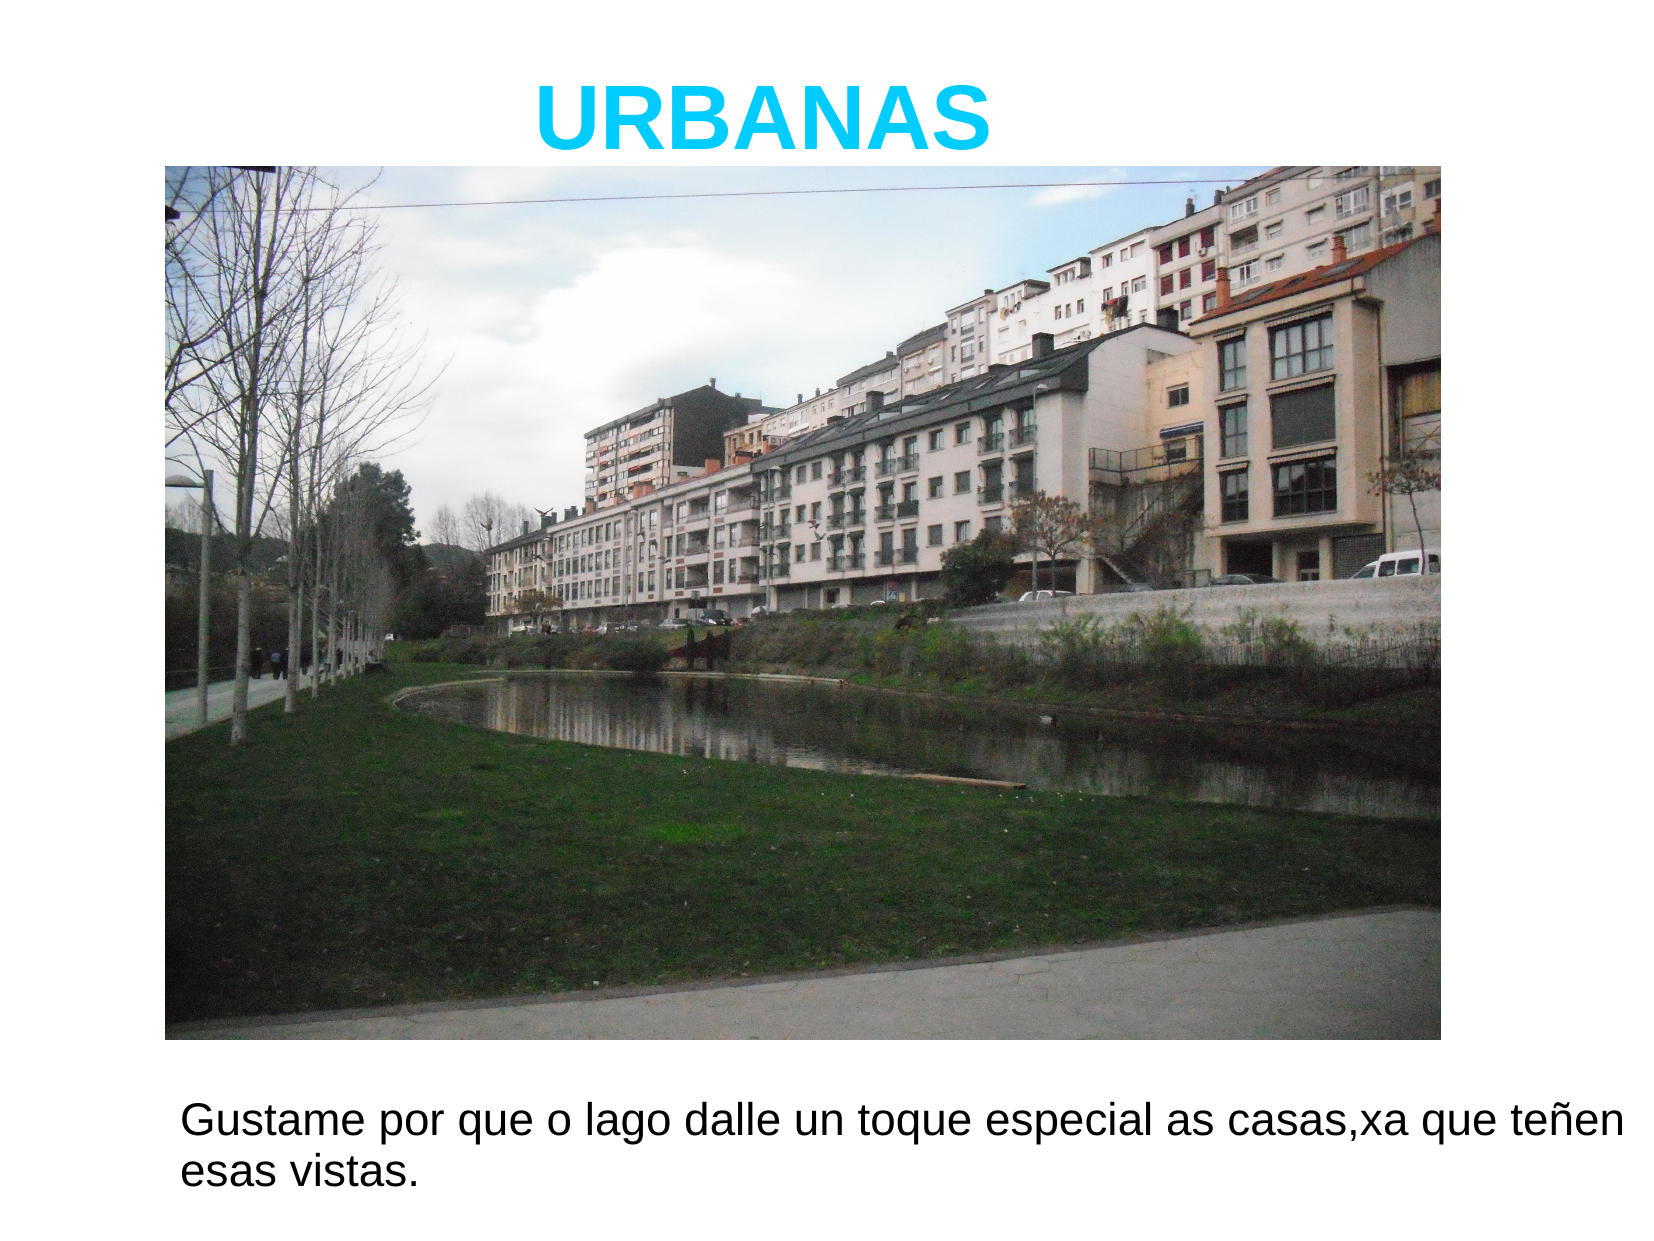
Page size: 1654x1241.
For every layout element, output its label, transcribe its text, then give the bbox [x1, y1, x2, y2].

text_box Gustame por que o lago dalle un toque especial as casas,xa que teñen esas vistas. [165, 1086, 1654, 1204]
picture [165, 166, 1441, 1040]
text_box URBANAS [519, 59, 1009, 166]
